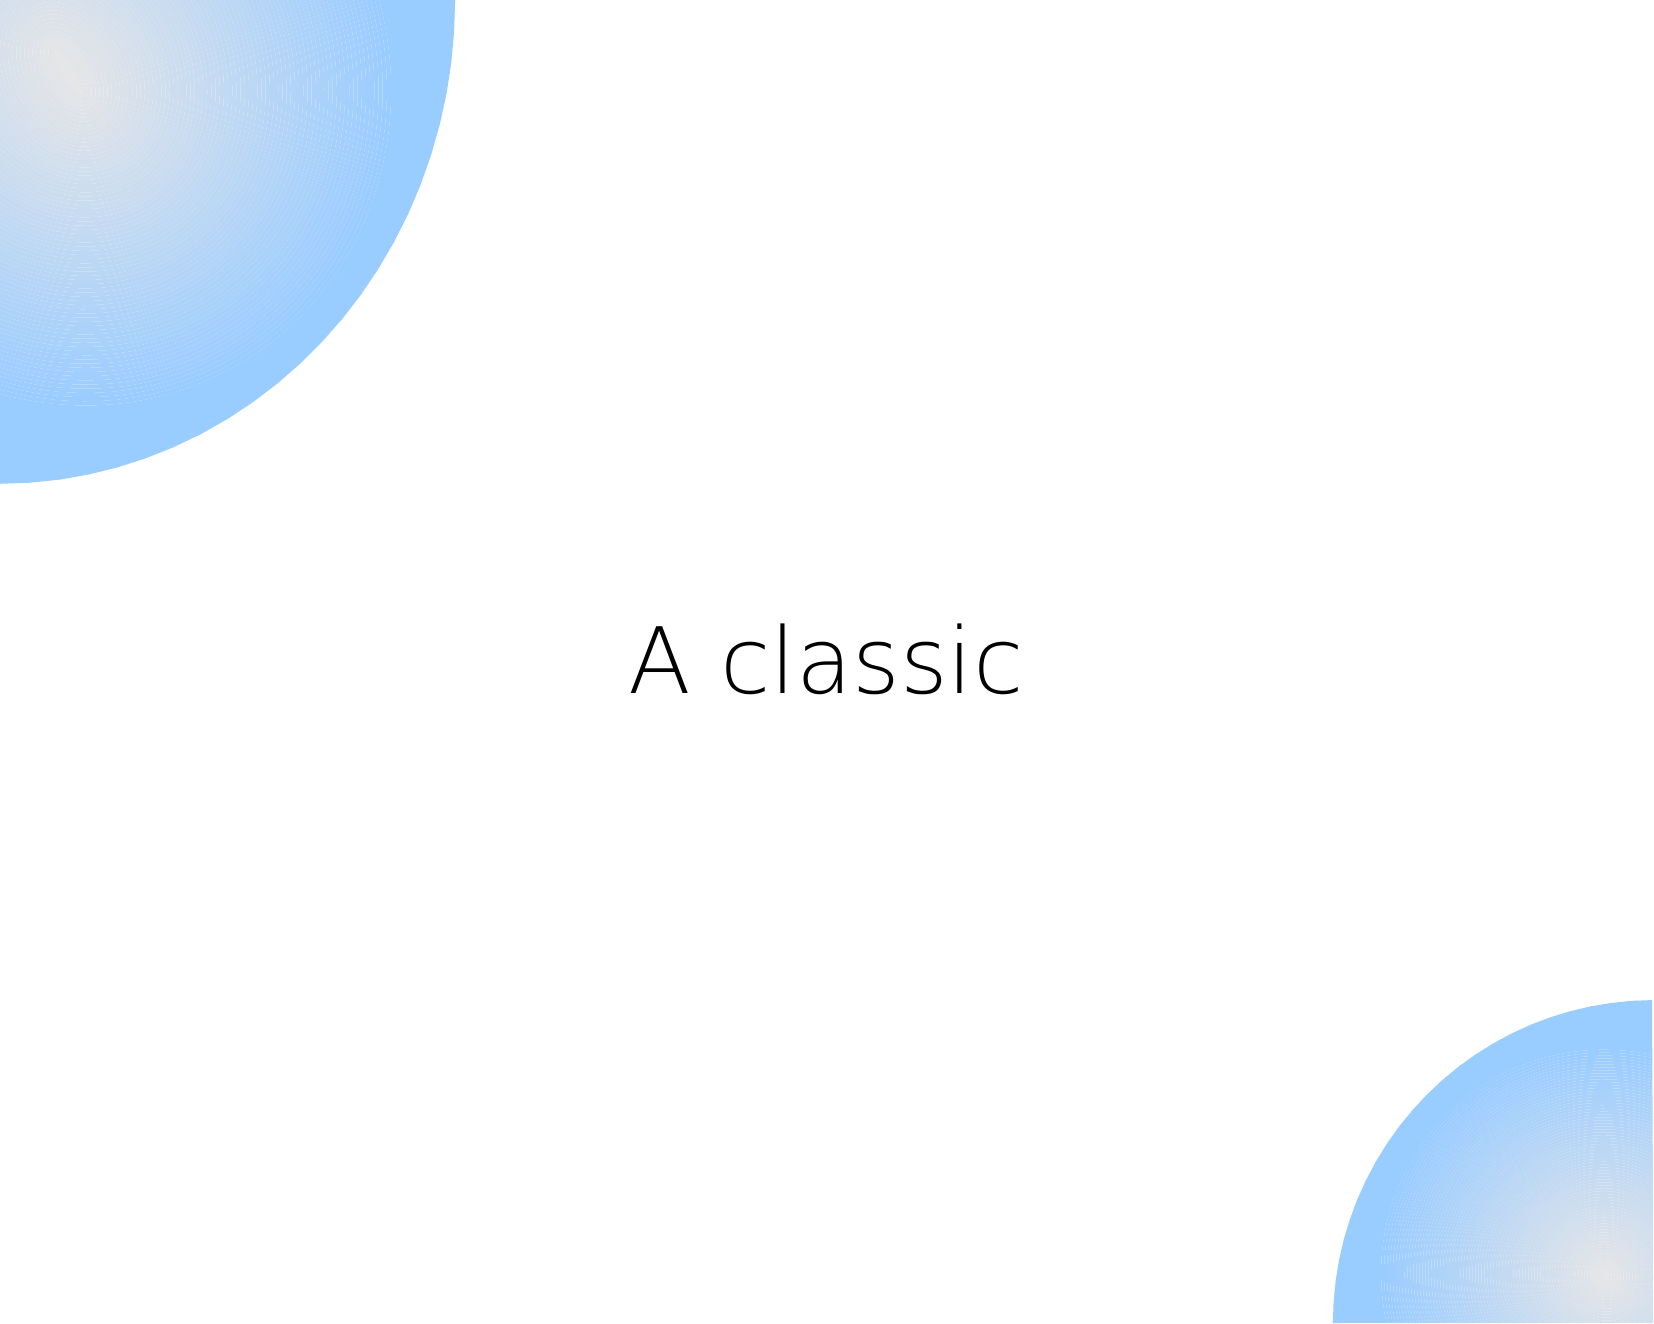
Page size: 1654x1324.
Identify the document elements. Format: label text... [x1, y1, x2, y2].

subtitle A classic [82, 149, 1571, 1174]
